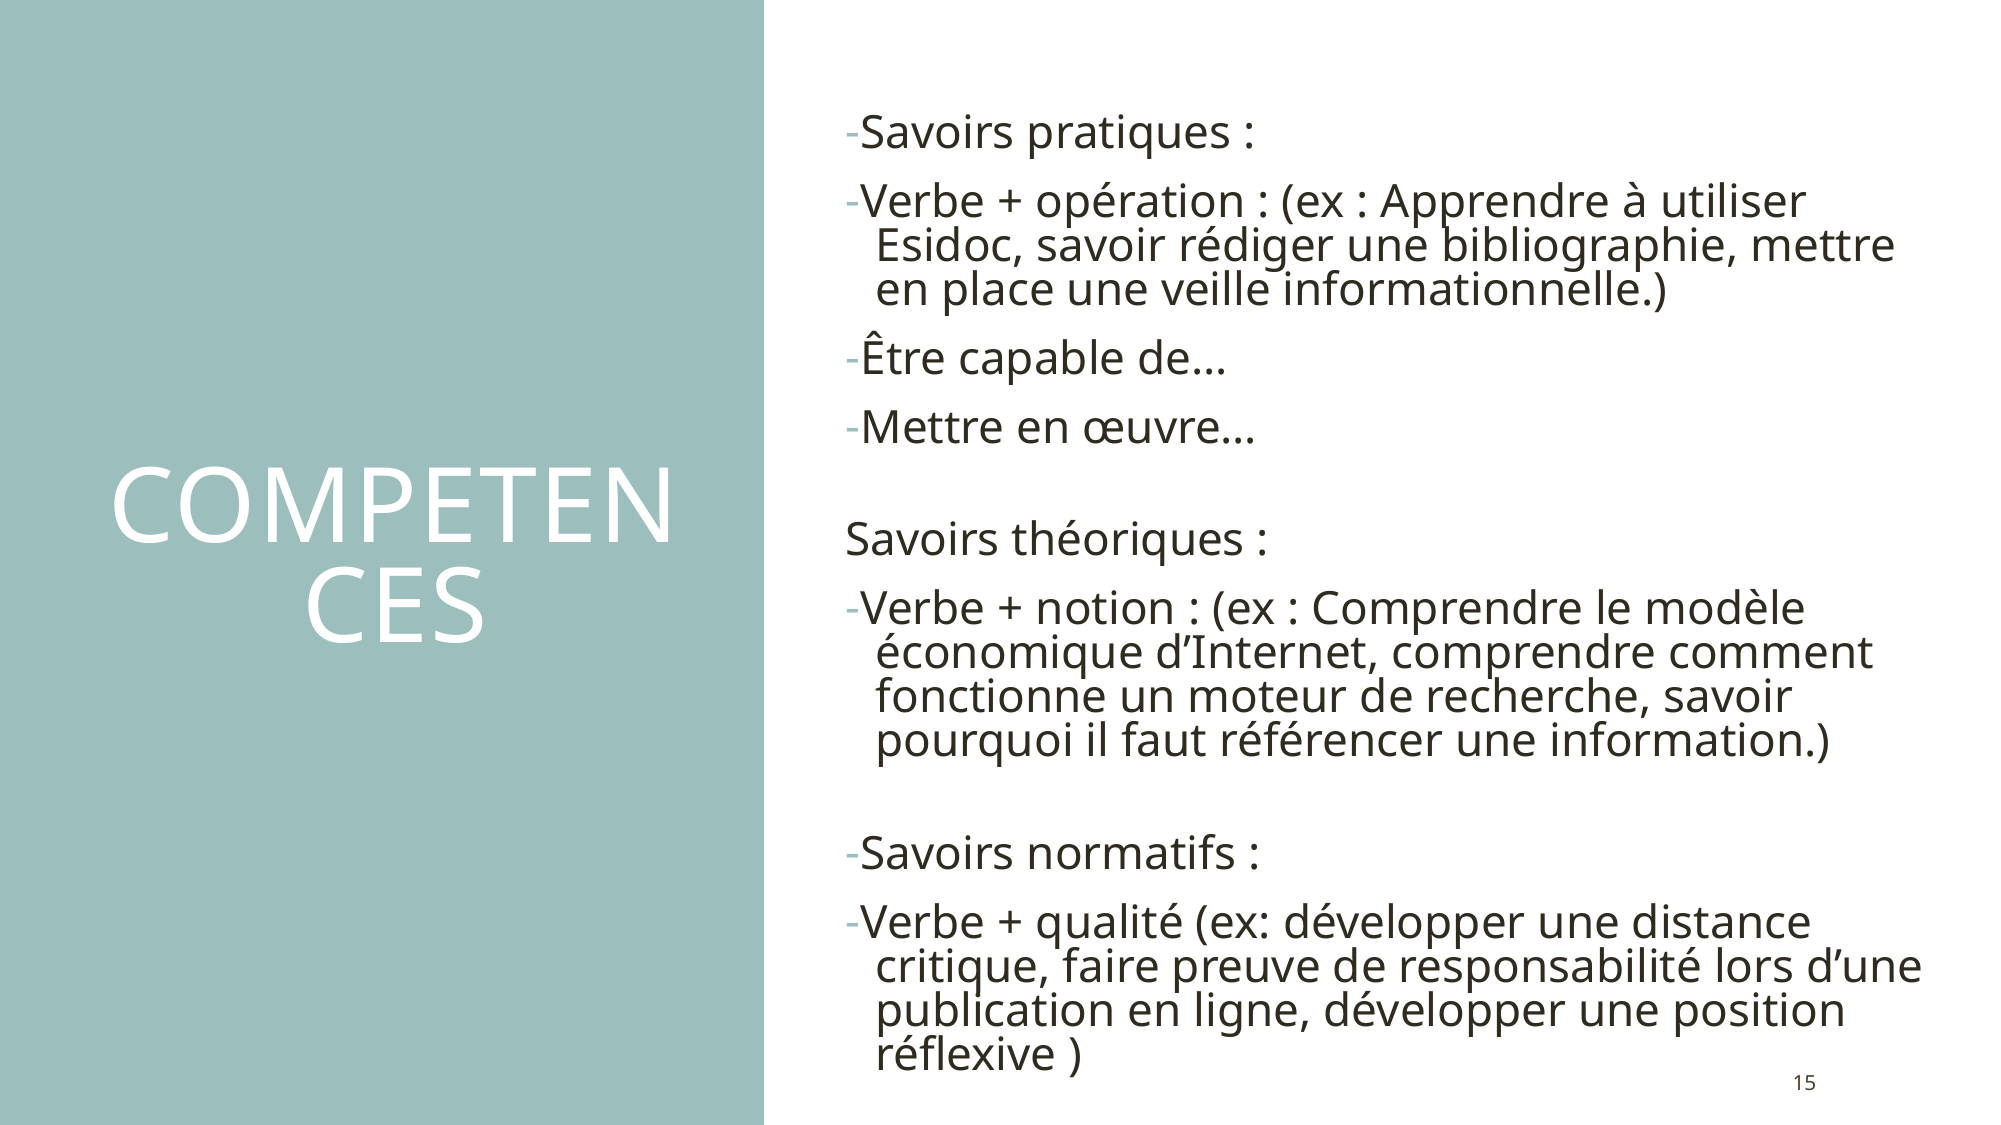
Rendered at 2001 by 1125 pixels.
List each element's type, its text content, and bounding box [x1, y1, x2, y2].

title COMPETENCES [87, 131, 703, 994]
list Savoirs pratiques : Verbe + opération : (ex : Apprendre à utiliser Esidoc, savoir rédiger une bibliographie, mettre en place une veille informationnelle.) Être capable de… Mettre en œuvre… Savoirs théoriques : Verbe + notion : (ex : Comprendre le modèle économique d’Internet, comprendre comment fonctionne un moteur de recherche, savoir pourquoi il faut référencer une information.) Savoirs normatifs : Verbe + qualité (ex: développer une distance critique, faire preuve de responsabilité lors d’une publication en ligne, développer une position réflexive ) [838, 105, 1960, 1088]
text_box [0, 0, 2000, 1125]
text_box 15 [1777, 1061, 1938, 1107]
